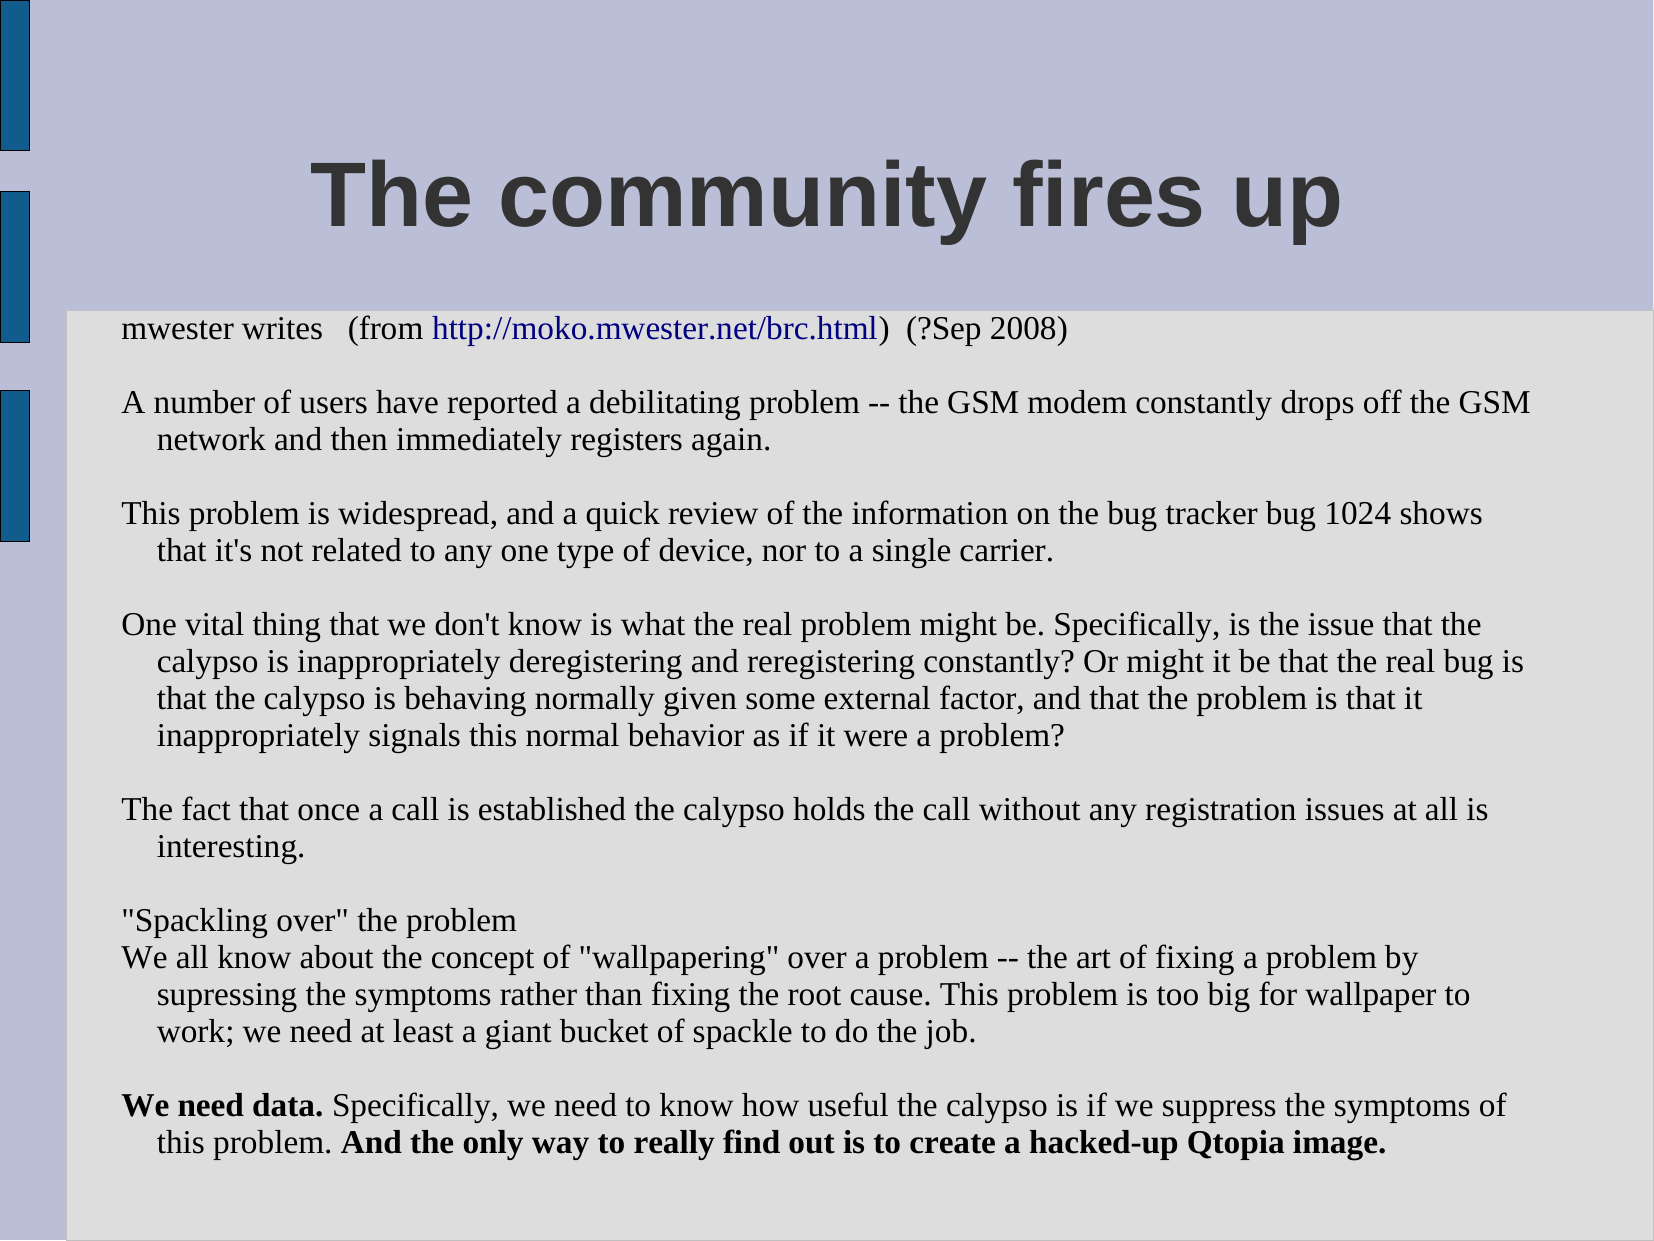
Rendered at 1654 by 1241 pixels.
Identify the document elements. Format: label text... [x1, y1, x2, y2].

title The community fires up [121, 98, 1534, 291]
subtitle mwester writes (from http://moko.mwester.net/brc.html) (?Sep 2008) A number of users have reported a debilitating problem -- the GSM modem constantly drops off the GSM network and then immediately registers again. This problem is widespread, and a quick review of the information on the bug tracker bug 1024 shows that it's not related to any one type of device, nor to a single carrier. One vital thing that we don't know is what the real problem might be. Specifically, is the issue that the calypso is inappropriately deregistering and reregistering constantly? Or might it be that the real bug is that the calypso is behaving normally given some external factor, and that the problem is that it inappropriately signals this normal behavior as if it were a problem? The fact that once a call is established the calypso holds the call without any registration issues at all is interesting. "Spackling over" the problem We all know about the concept of "wallpapering" over a problem -- the art of fixing a problem by supressing the symptoms rather than fixing the root cause. This problem is too big for wallpaper to work; we need at least a giant bucket of spackle to do the job. We need data. Specifically, we need to know how useful the calypso is if we suppress the symptoms of this problem. And the only way to really find out is to create a hacked-up Qtopia image. [121, 309, 1534, 1161]
